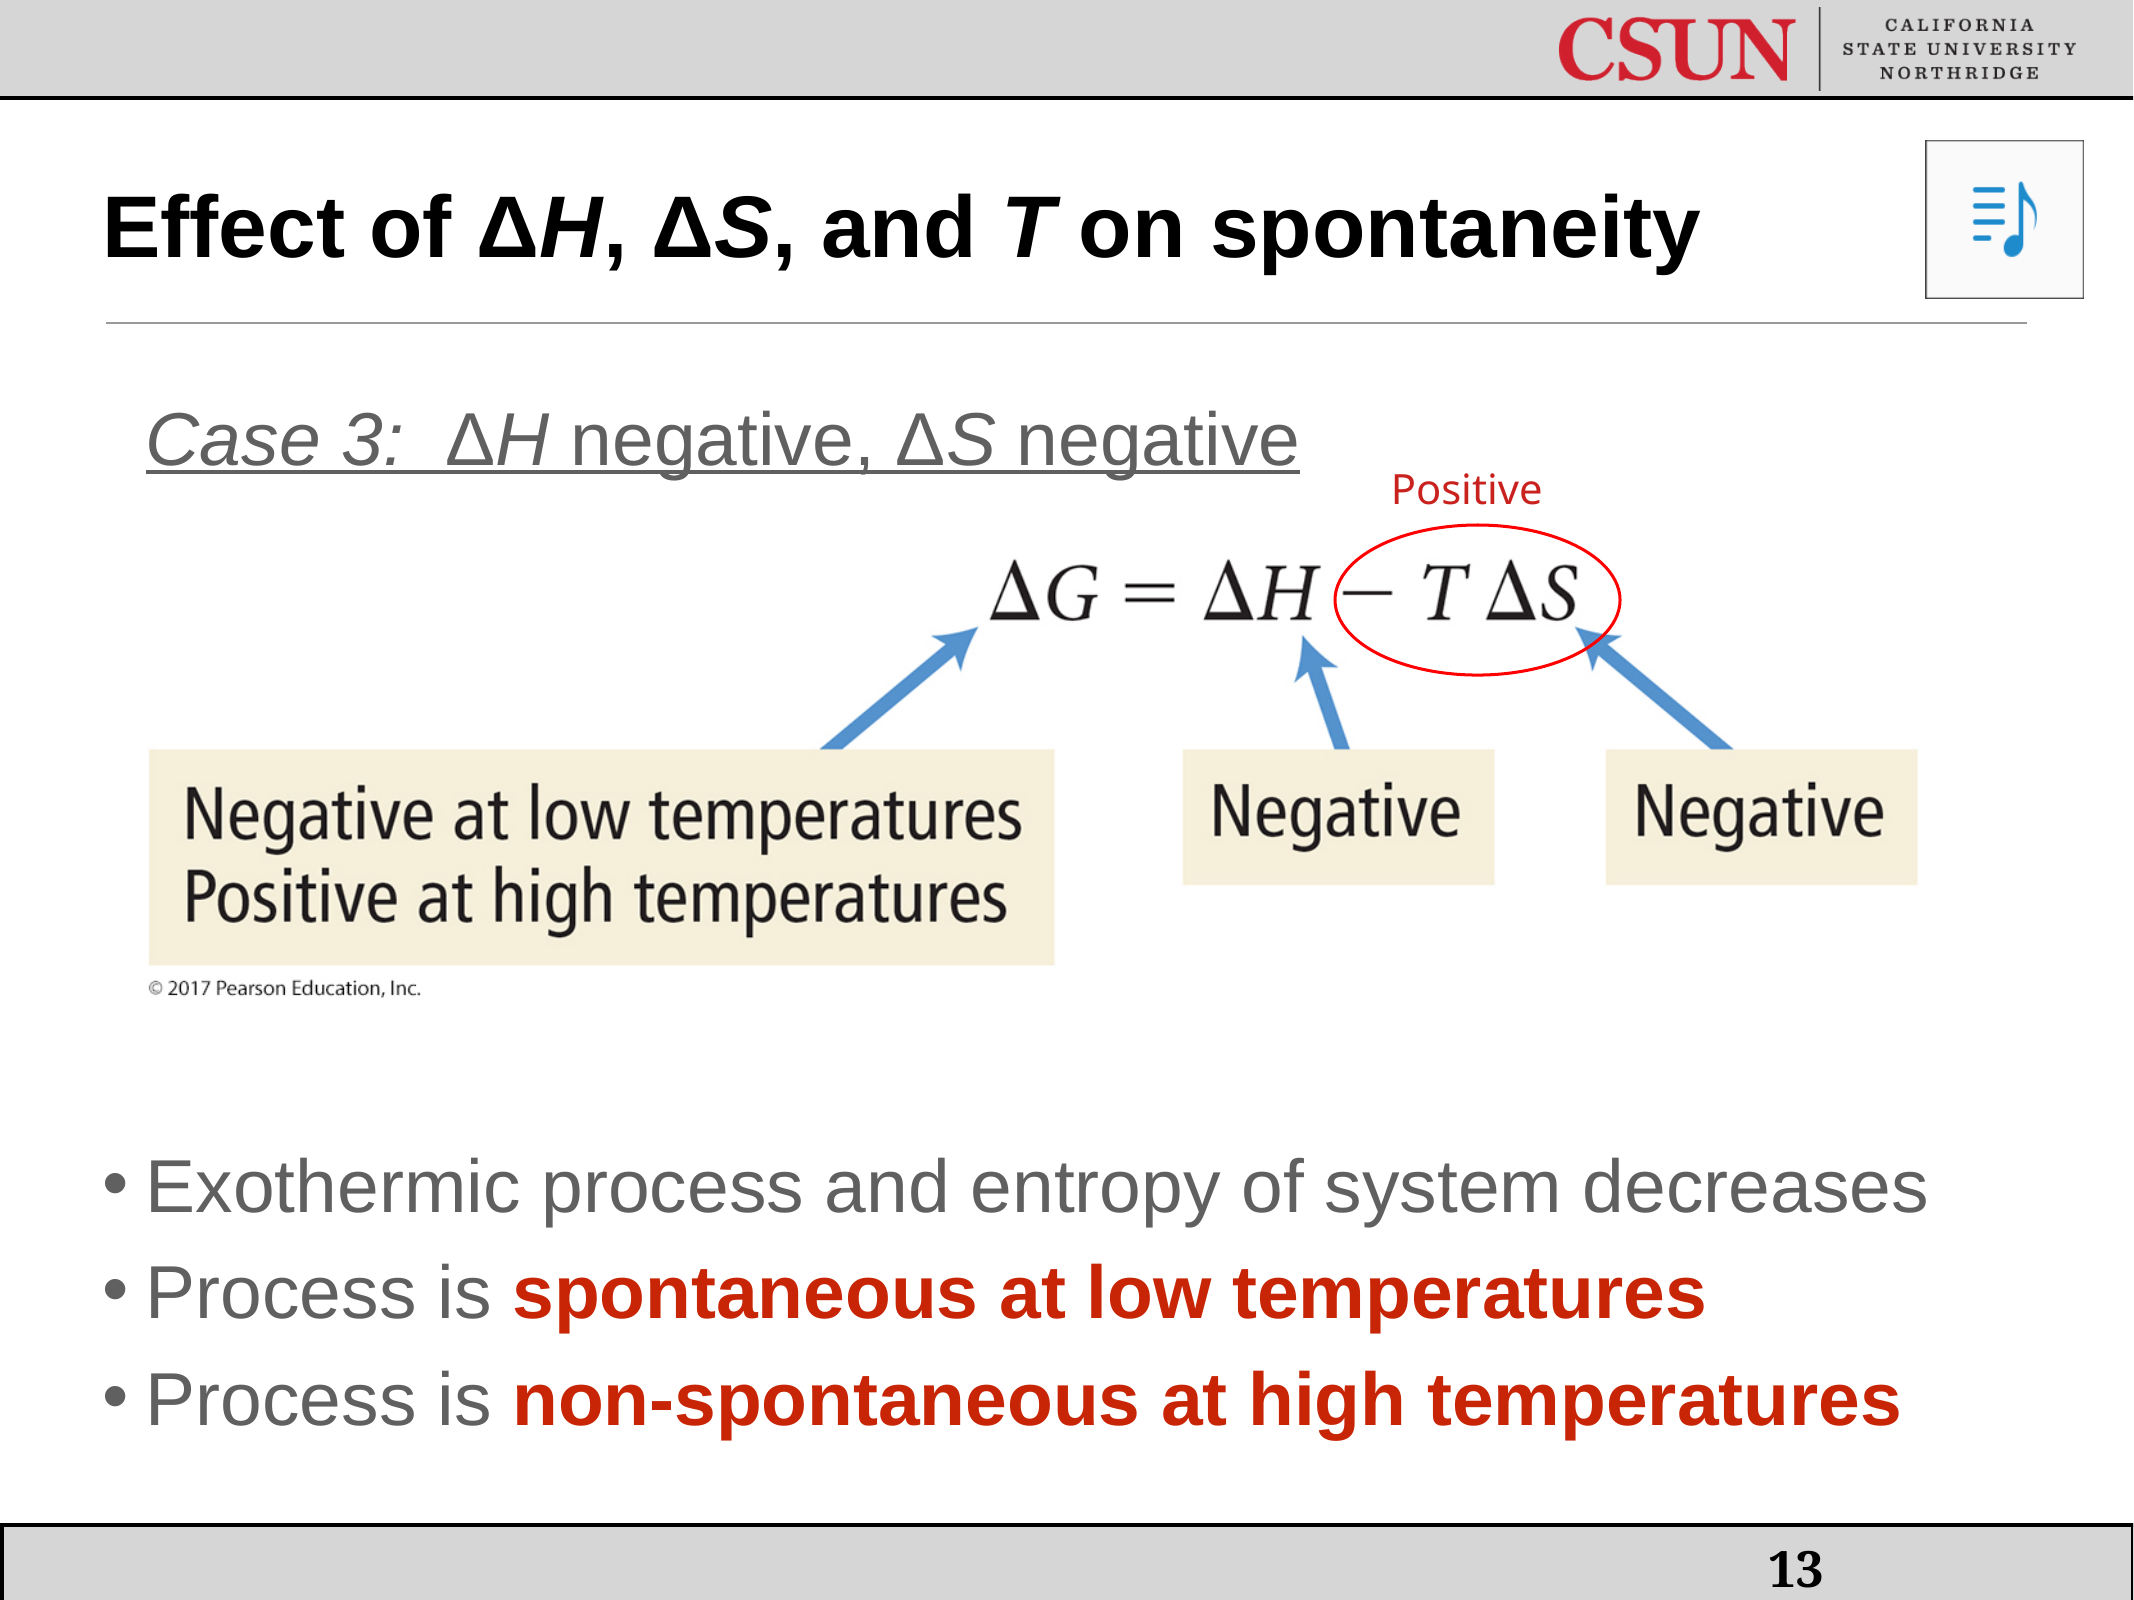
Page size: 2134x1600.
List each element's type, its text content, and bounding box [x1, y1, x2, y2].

text_box [1924, 139, 2086, 301]
text_box Positive [1376, 455, 1568, 521]
picture [1337, 545, 1618, 673]
title Effect of ΔH, ΔS, and T on spontaneity [93, 104, 2040, 284]
list Case 3: ΔH negative, ΔS negative Exothermic process and entropy of system decreases Process is spontaneous at low temperatures Process is non-spontaneous at high temperatures [93, 382, 2040, 1551]
picture [1559, 7, 2076, 91]
picture [135, 545, 1932, 1008]
